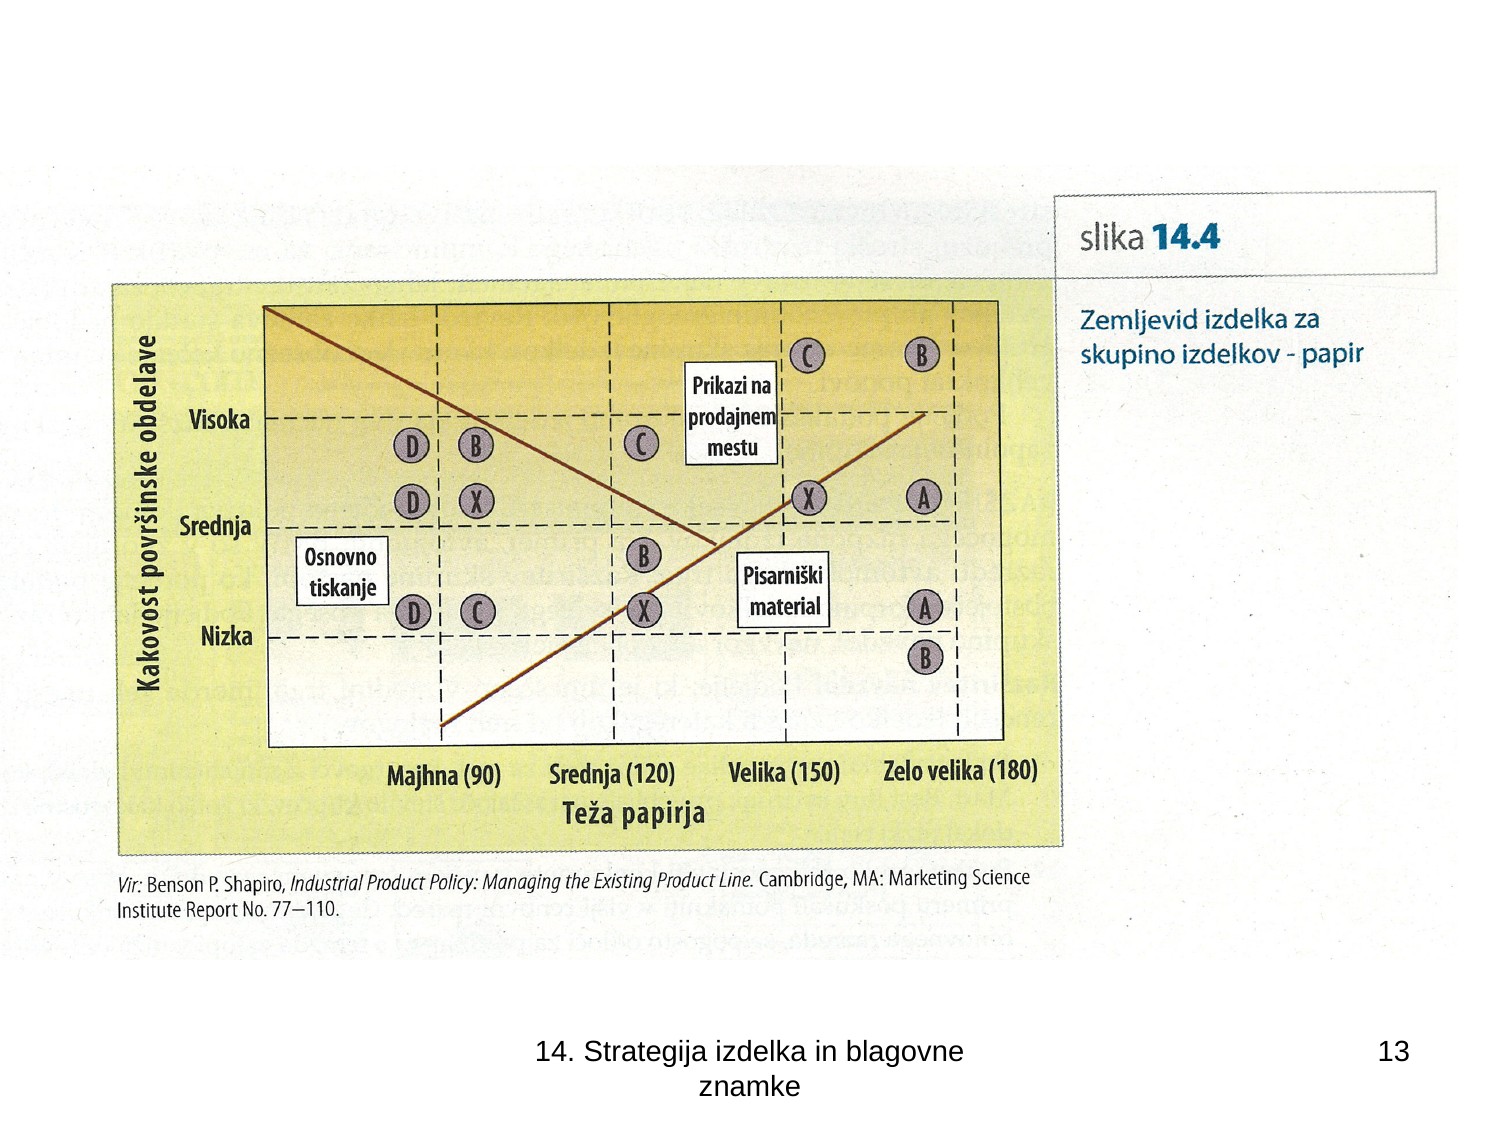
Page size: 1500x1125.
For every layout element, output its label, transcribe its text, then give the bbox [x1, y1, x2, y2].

picture [0, 165, 1458, 960]
text_box 14. Strategija izdelka in blagovne znamke [512, 1024, 988, 1103]
text_box <number> [1074, 1024, 1426, 1103]
